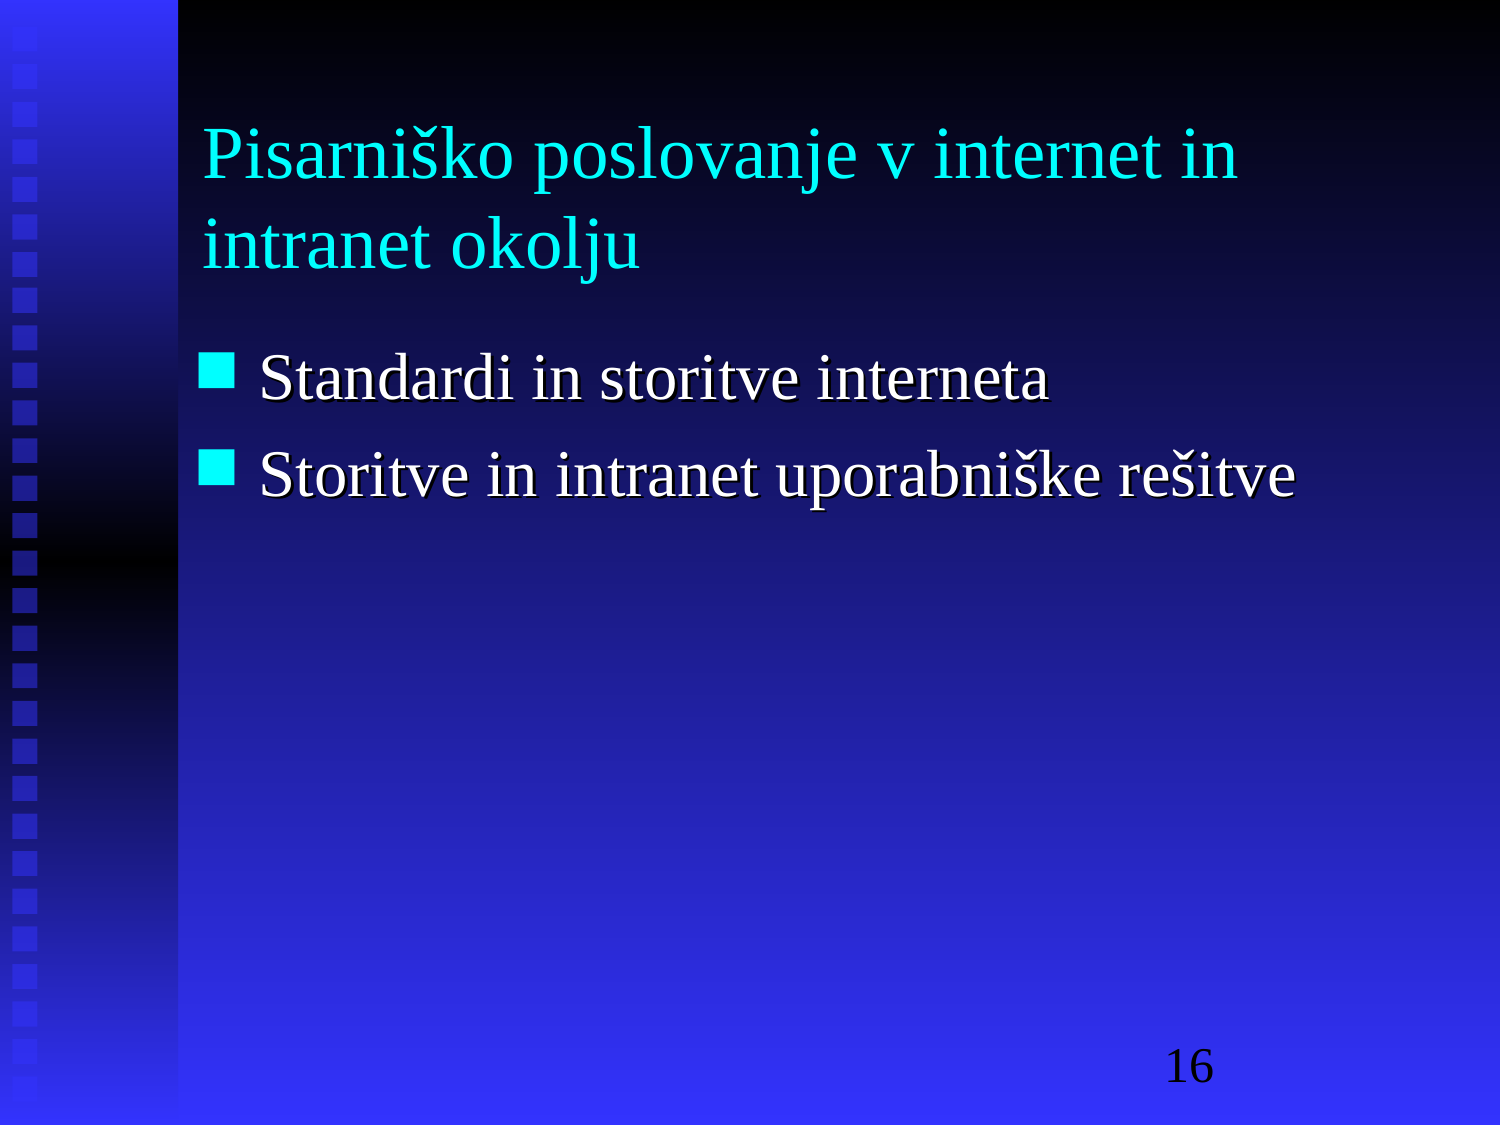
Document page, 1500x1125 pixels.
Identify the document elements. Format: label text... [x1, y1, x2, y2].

title Pisarniško poslovanje v internet in intranet okolju [187, 96, 1463, 292]
list Standardi in storitve interneta Storitve in intranet uporabniške rešitve [187, 324, 1463, 1001]
